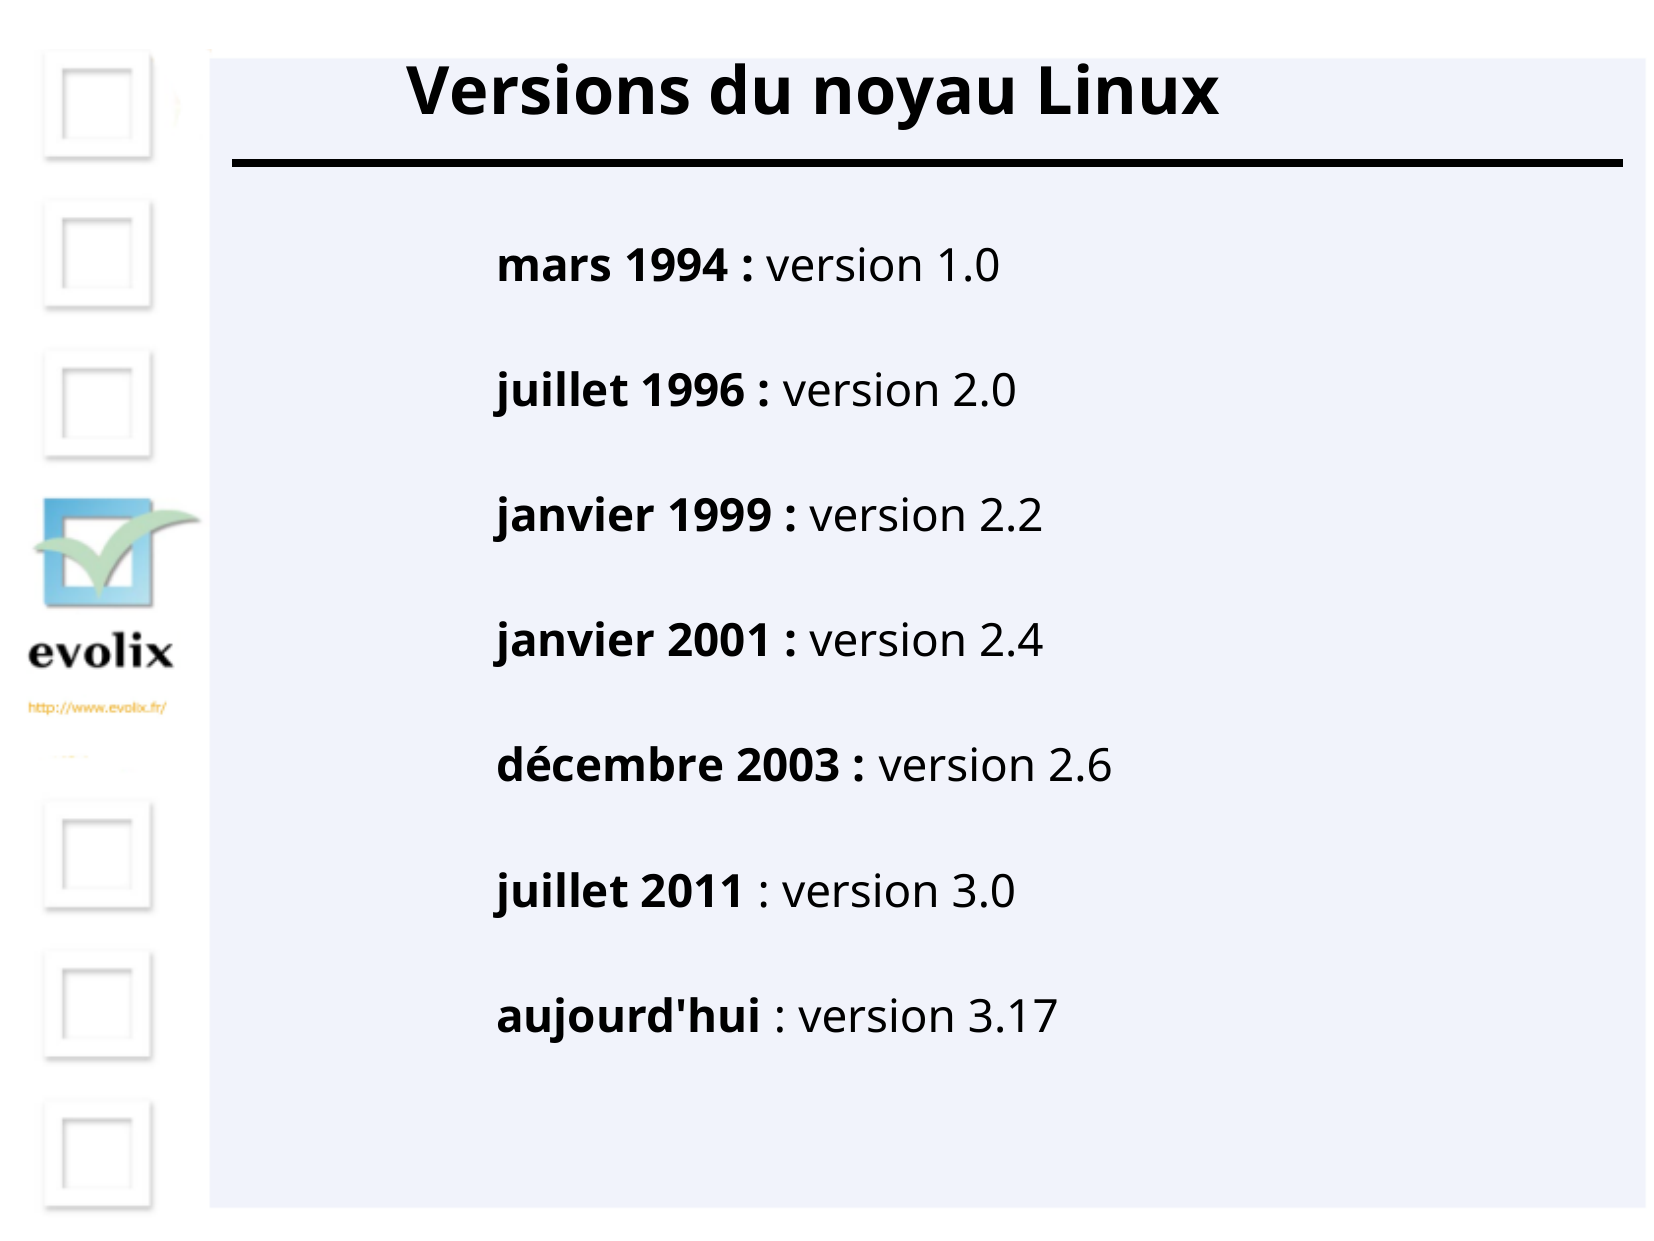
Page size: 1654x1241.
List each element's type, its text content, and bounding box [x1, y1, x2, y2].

text_box mars 1994 : version 1.0 juillet 1996 : version 2.0 janvier 1999 : version 2.2 janvier 2001 : version 2.4 décembre 2003 : version 2.6 juillet 2011 : version 3.0 aujourd'hui : version 3.17 [426, 175, 1485, 1165]
title Versions du noyau Linux [22, 27, 1604, 151]
picture [0, 49, 1654, 1218]
